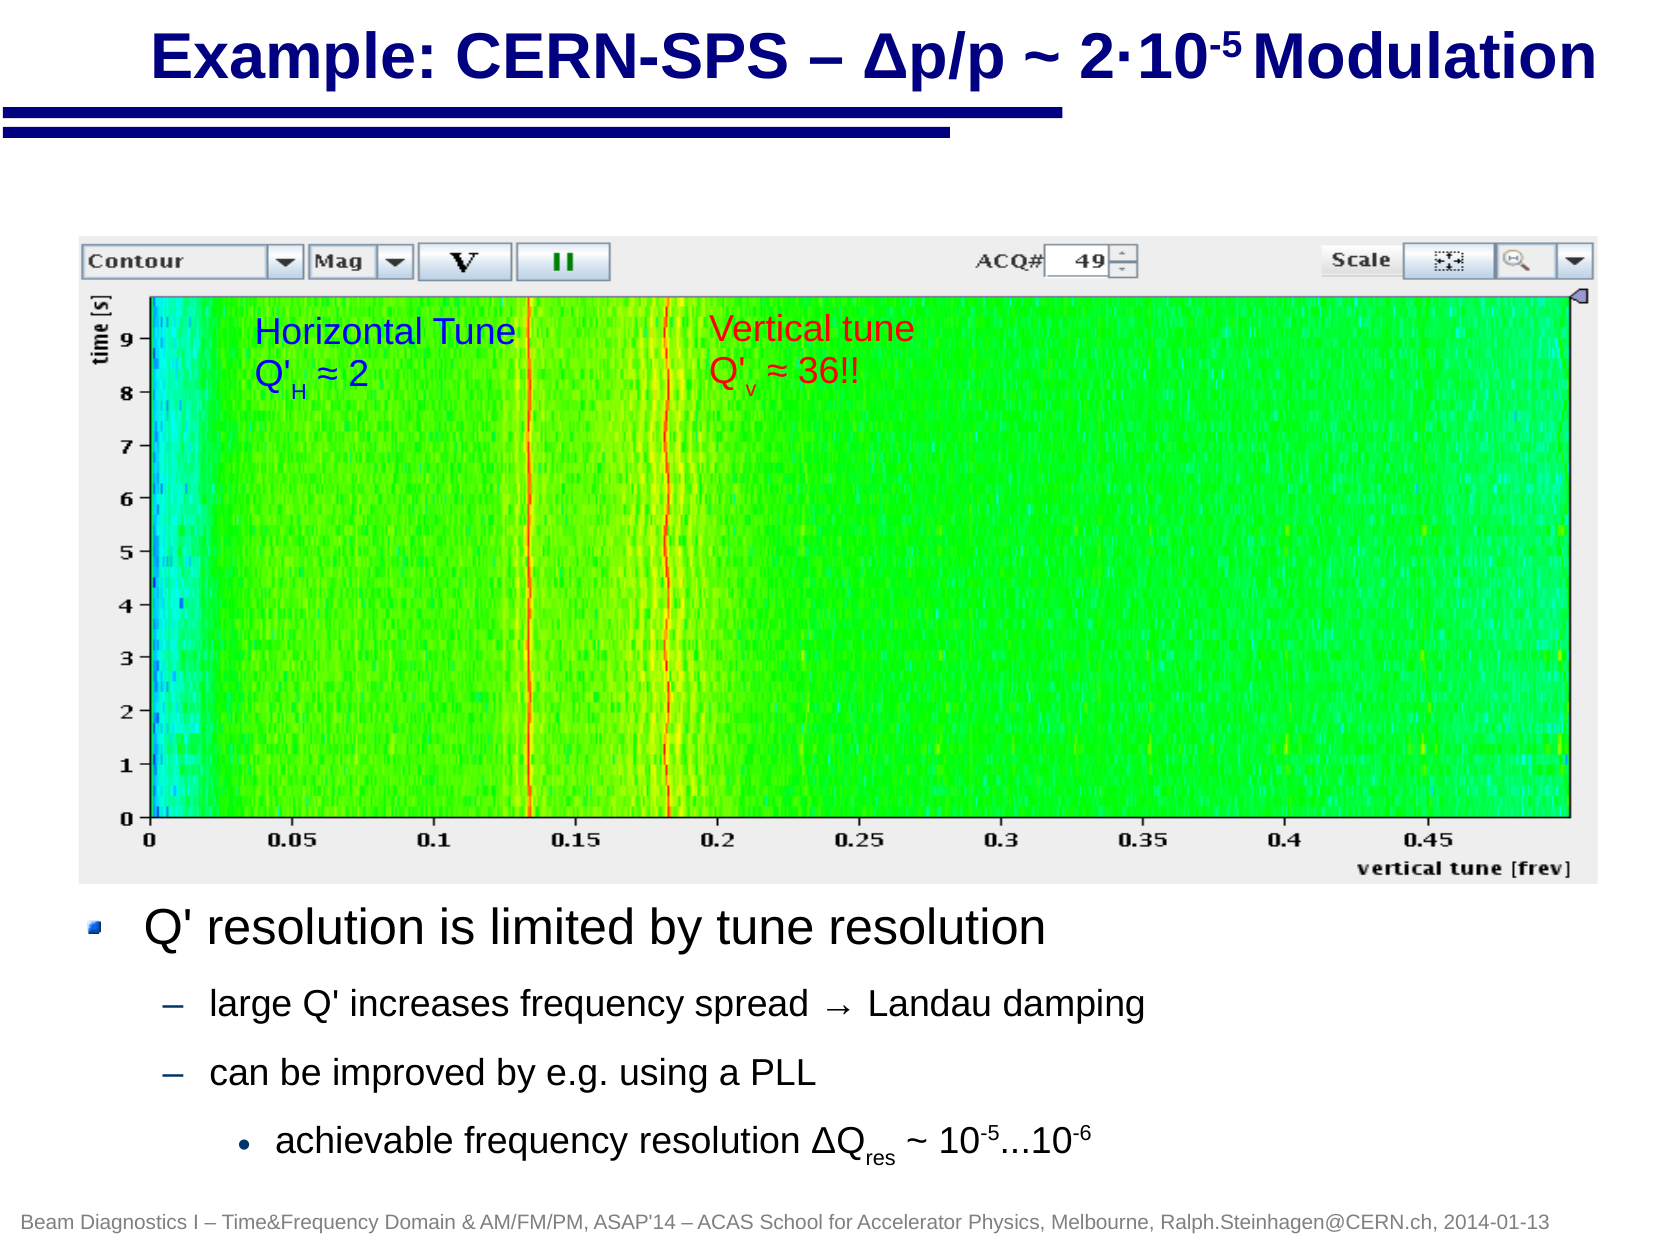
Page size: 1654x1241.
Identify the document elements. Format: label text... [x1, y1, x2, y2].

picture [78, 236, 1598, 884]
title Example: CERN-SPS – Δp/p ~ 2·10-5 Modulation [150, 0, 1615, 113]
text_box Vertical tune Q'v ≈ 36!! [694, 300, 941, 409]
text_box Horizontal Tune Q'H ≈ 2 [239, 303, 542, 412]
list Q' resolution is limited by tune resolution large Q' increases frequency spread → Landau damping can be improved by e.g. using a PLL achievable frequency resolution ΔQres ~ 10-5...10-6 [87, 899, 1593, 1171]
